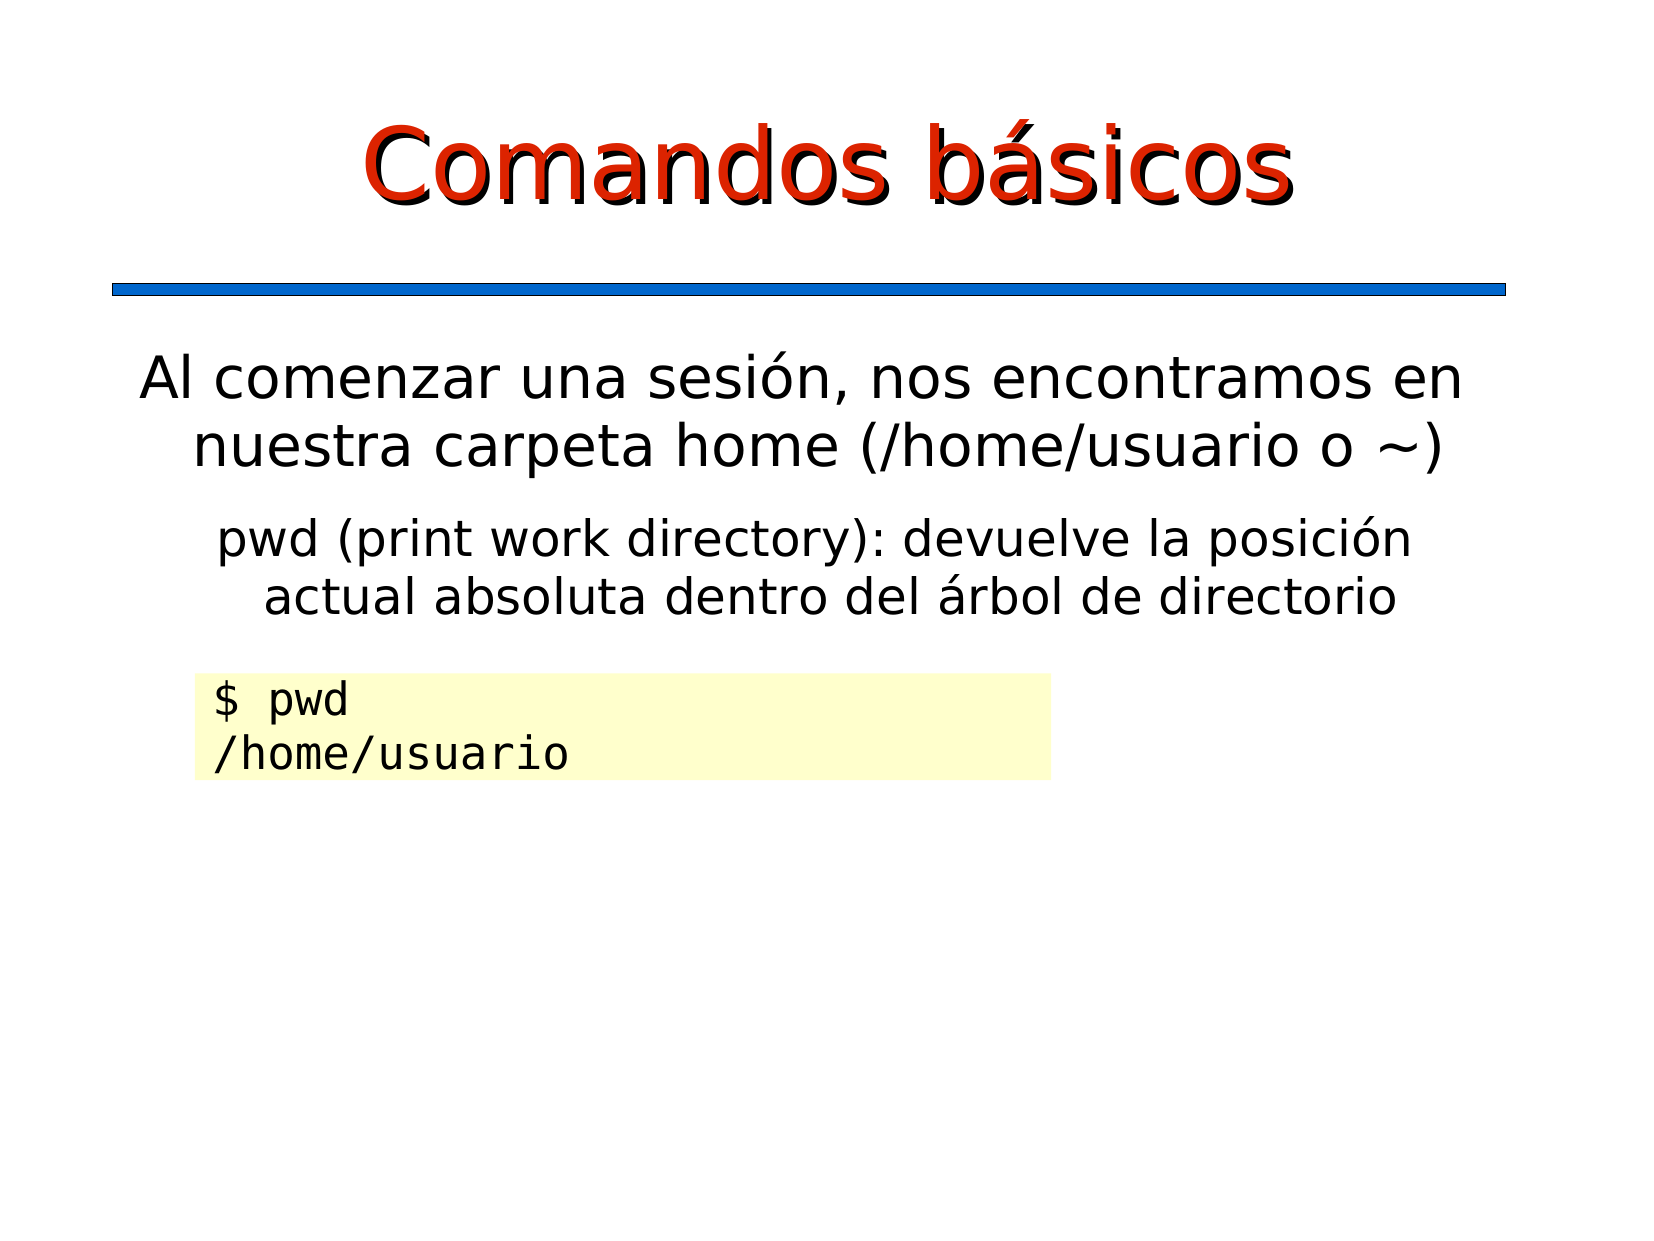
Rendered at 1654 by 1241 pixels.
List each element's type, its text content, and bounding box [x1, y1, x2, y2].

text_box $ pwd /home/usuario [194, 673, 1052, 781]
list Al comenzar una sesión, nos encontramos en nuestra carpeta home (/home/usuario o ~) pwd (print work directory): devuelve la posición actual absoluta dentro del árbol de directorio [121, 344, 1534, 1127]
title Comandos básicos [121, 61, 1534, 269]
